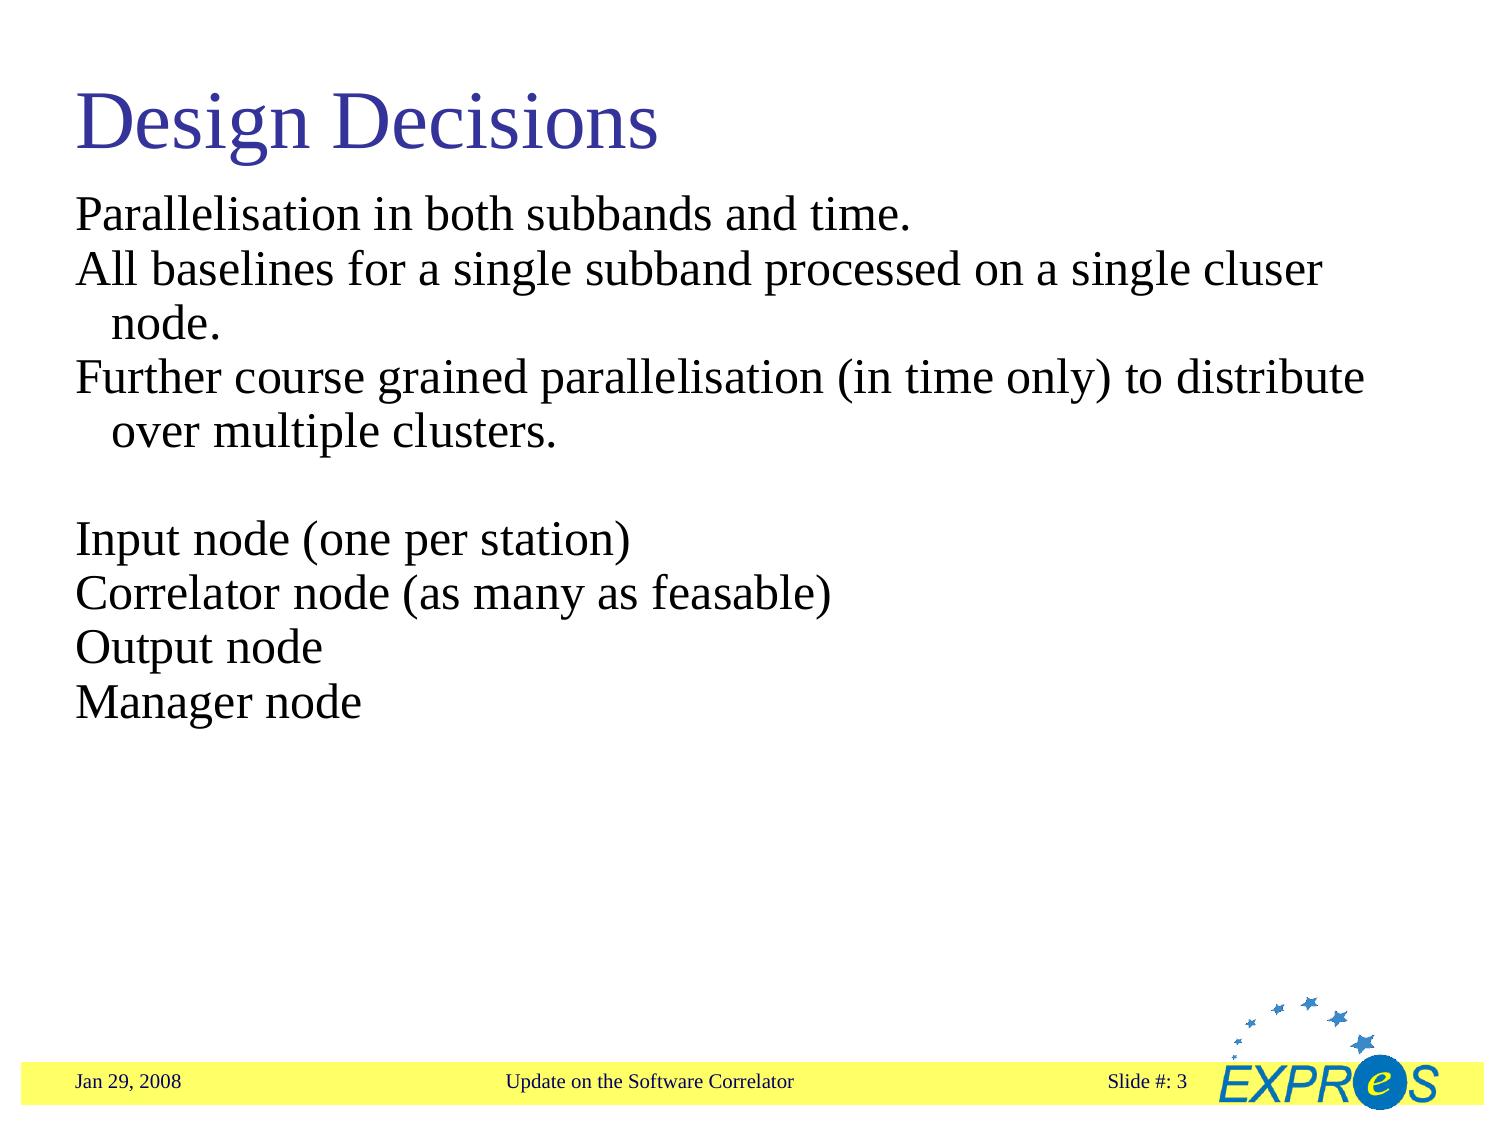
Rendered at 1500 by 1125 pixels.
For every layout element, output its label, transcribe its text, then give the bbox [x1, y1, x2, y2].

list Parallelisation in both subbands and time. All baselines for a single subband processed on a single cluser node. Further course grained parallelisation (in time only) to distribute over multiple clusters. Input node (one per station) Correlator node (as many as feasable) Output node Manager node [75, 187, 1426, 1038]
title Design Decisions [75, 70, 1426, 172]
picture [21, 993, 1500, 1113]
